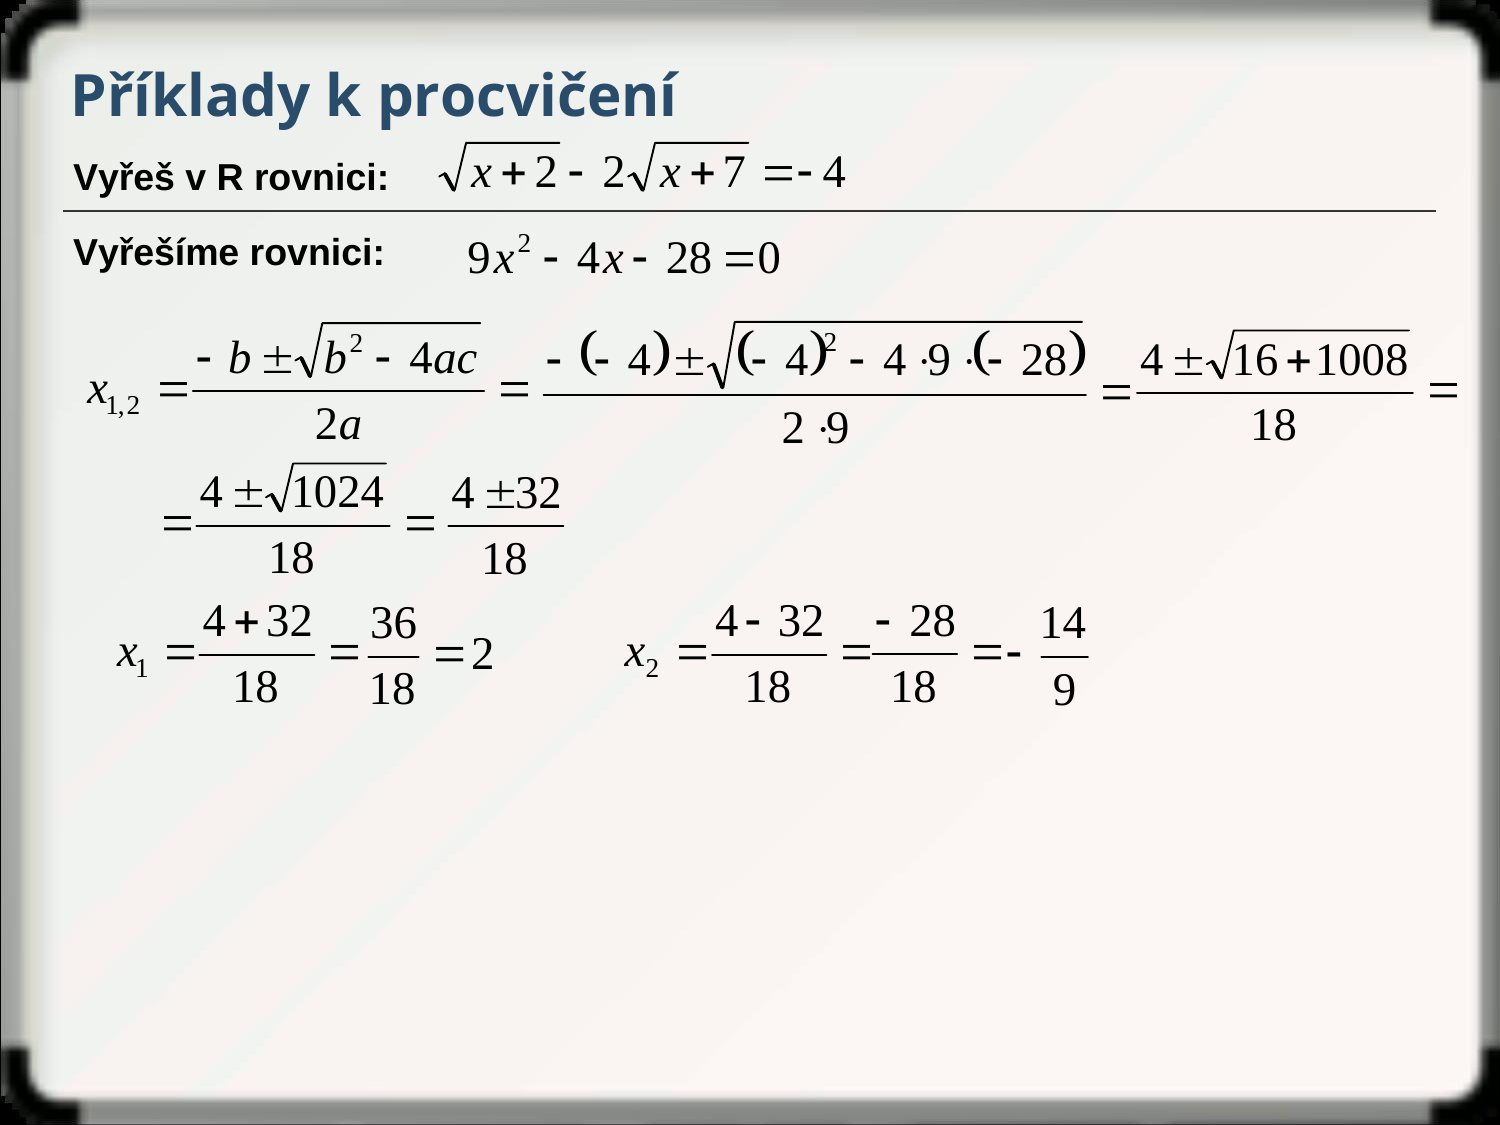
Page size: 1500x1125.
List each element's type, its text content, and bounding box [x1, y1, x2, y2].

chart [152, 451, 436, 585]
text_box Příklady k procvičení [55, 54, 1391, 149]
chart [615, 591, 1098, 716]
chart [461, 222, 789, 286]
chart [535, 309, 1460, 454]
chart [430, 132, 854, 203]
chart [78, 313, 529, 450]
chart [440, 464, 573, 585]
picture [0, 0, 1500, 1125]
chart [107, 592, 504, 716]
text_box Vyřešíme rovnici: [58, 203, 1410, 298]
text_box Vyřeš v R rovnici: [58, 128, 1410, 203]
